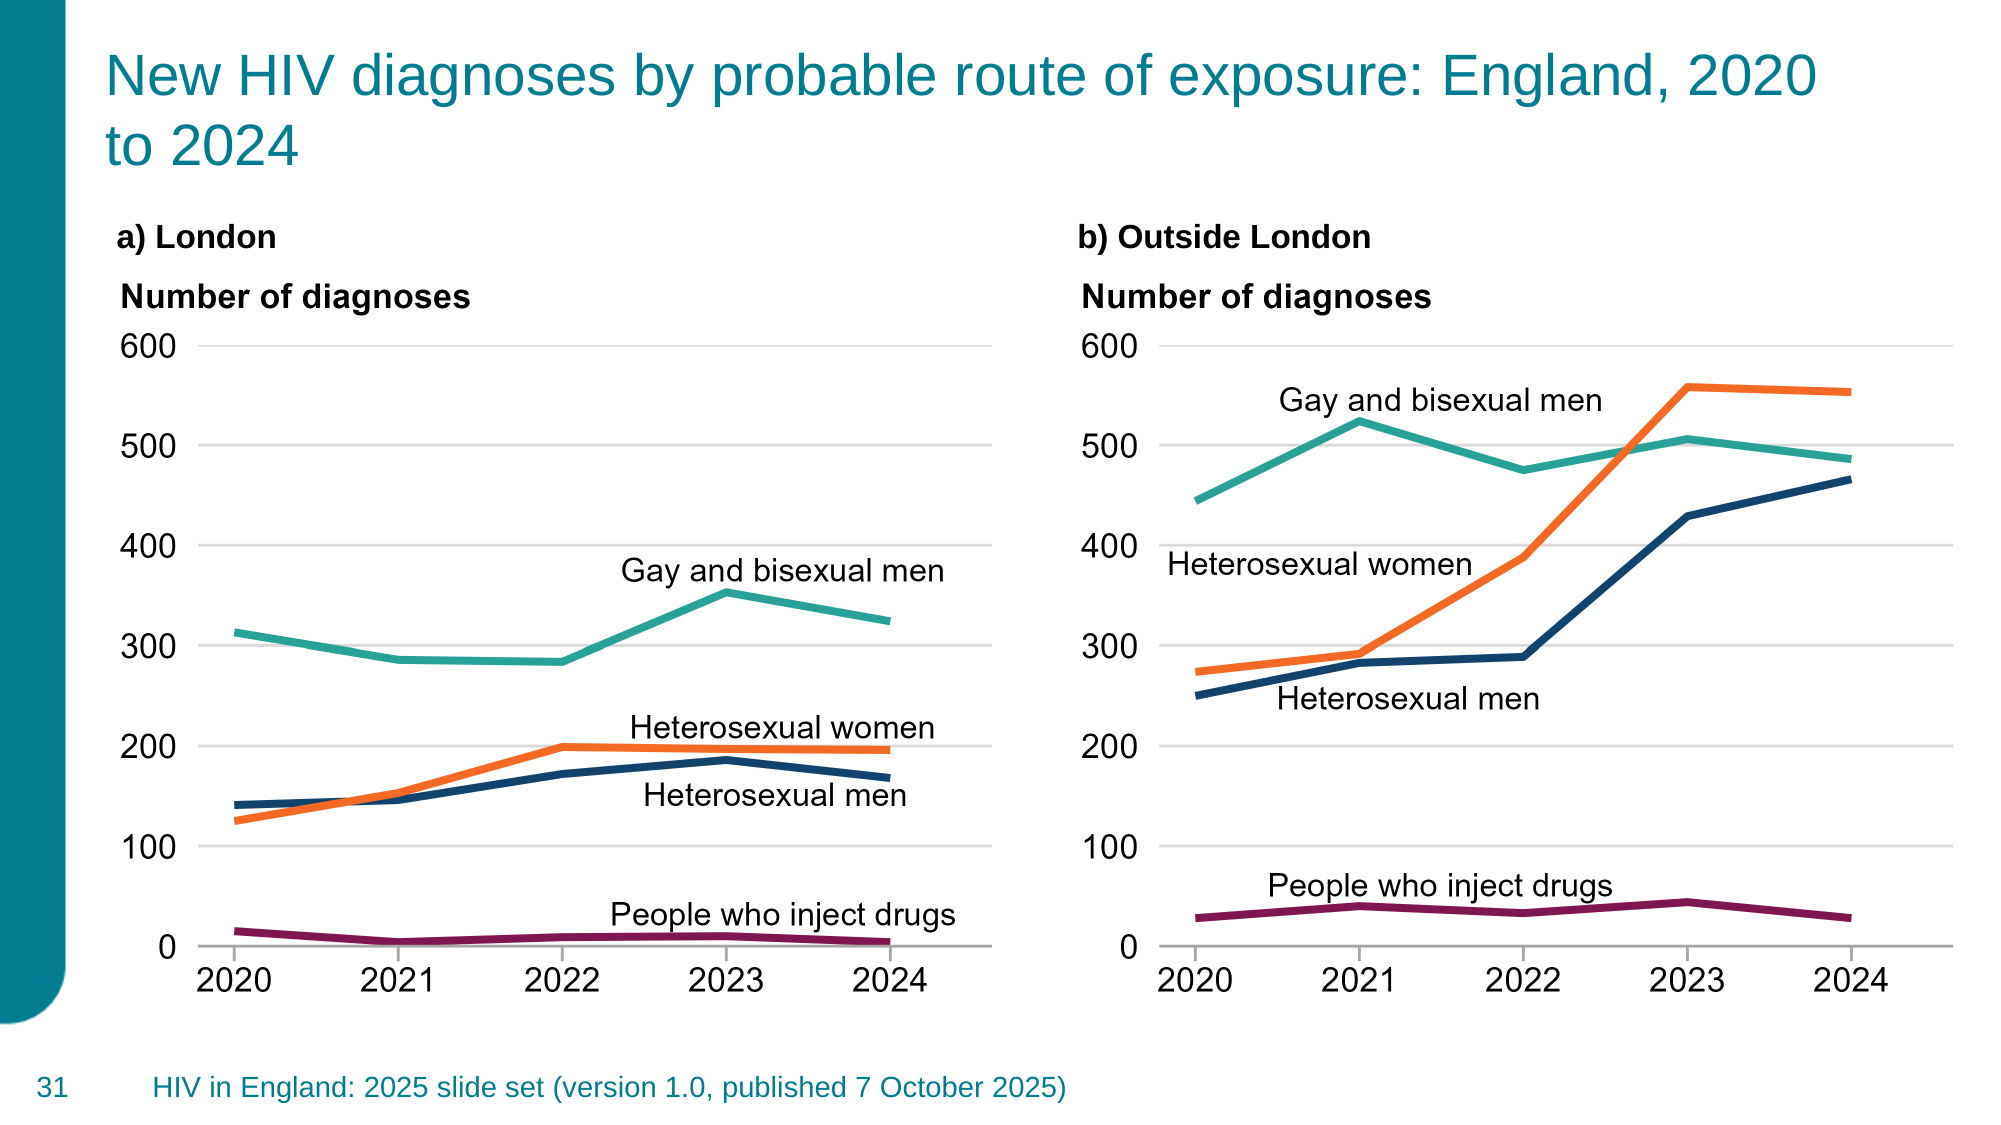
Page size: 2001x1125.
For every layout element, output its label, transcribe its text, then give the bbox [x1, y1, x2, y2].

list a) London [101, 208, 927, 275]
title New HIV diagnoses by probable route of exposure: England, 2020 to 2024 [90, 29, 1891, 197]
text_box HIV in England: 2025 slide set (version 1.0, published 7 October 2025) [137, 1056, 1780, 1116]
picture [101, 275, 2000, 998]
list b) Outside London [1062, 208, 1888, 275]
text_box [21, 1056, 120, 1117]
